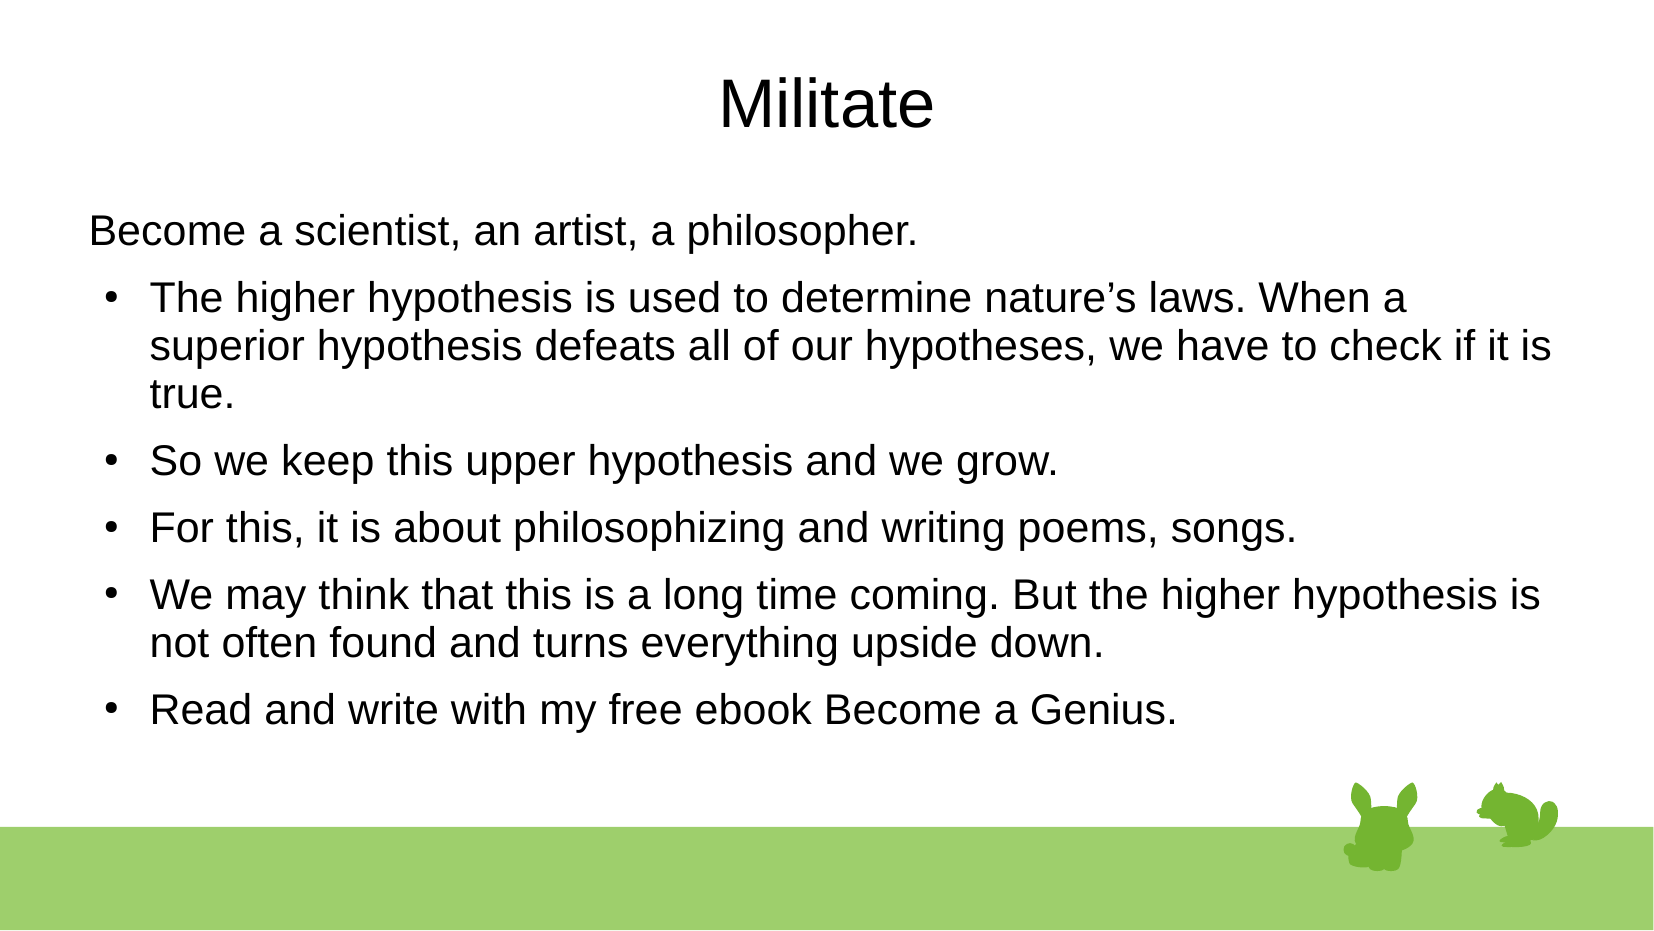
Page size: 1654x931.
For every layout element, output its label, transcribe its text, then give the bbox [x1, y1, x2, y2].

title Militate [88, 29, 1565, 178]
list Become a scientist, an artist, a philosopher. The higher hypothesis is used to determine nature’s laws. When a superior hypothesis defeats all of our hypotheses, we have to check if it is true. So we keep this upper hypothesis and we grow. For this, it is about philosophizing and writing poems, songs. We may think that this is a long time coming. But the higher hypothesis is not often found and turns everything upside down. Read and write with my free ebook Become a Genius. [88, 206, 1565, 739]
